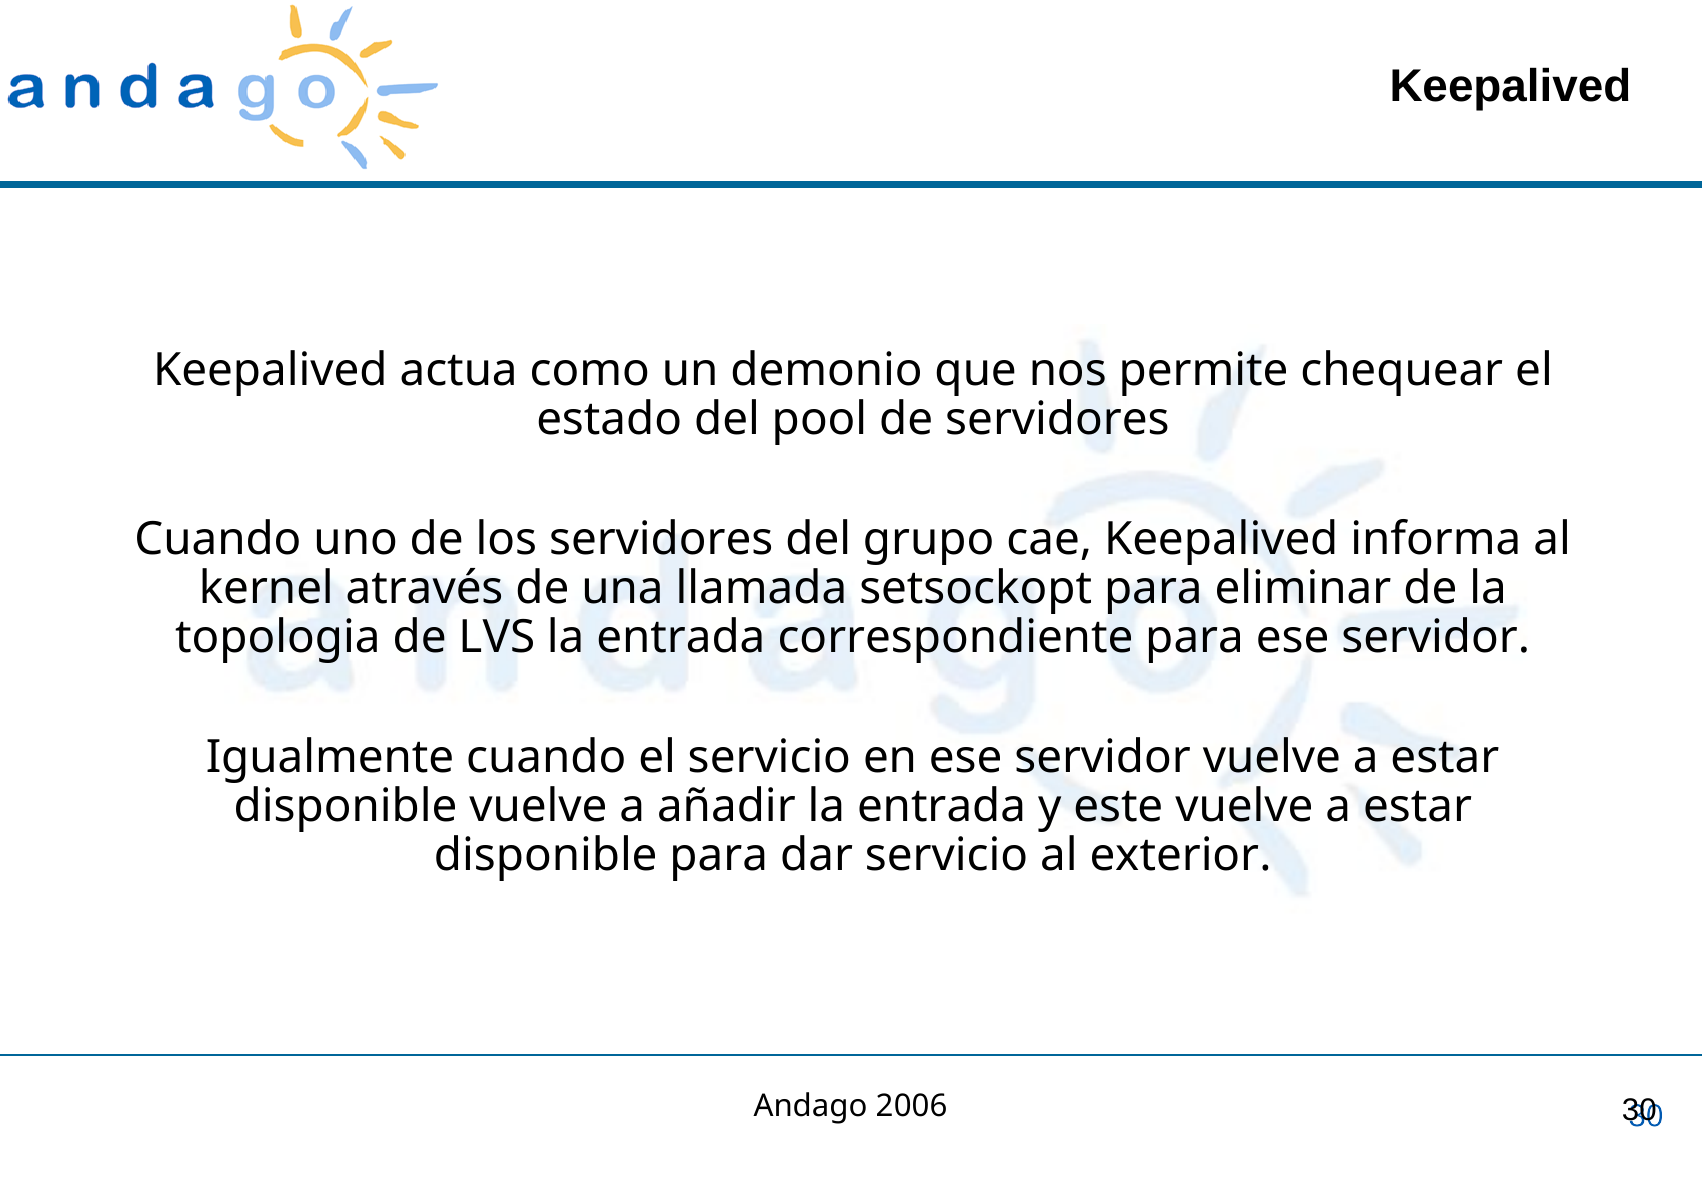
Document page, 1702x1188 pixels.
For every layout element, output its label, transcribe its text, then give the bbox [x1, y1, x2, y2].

picture [0, 0, 255, 175]
title Keepalived [255, 0, 1702, 188]
subtitle Keepalived actua como un demonio que nos permite chequear el estado del pool de servidores Cuando uno de los servidores del grupo cae, Keepalived informa al kernel através de una llamada setsockopt para eliminar de la topologia de LVS la entrada correspondiente para ese servidor. Igualmente cuando el servicio en ese servidor vuelve a estar disponible vuelve a añadir la entrada y este vuelve a estar disponible para dar servicio al exterior. [129, 256, 1577, 970]
